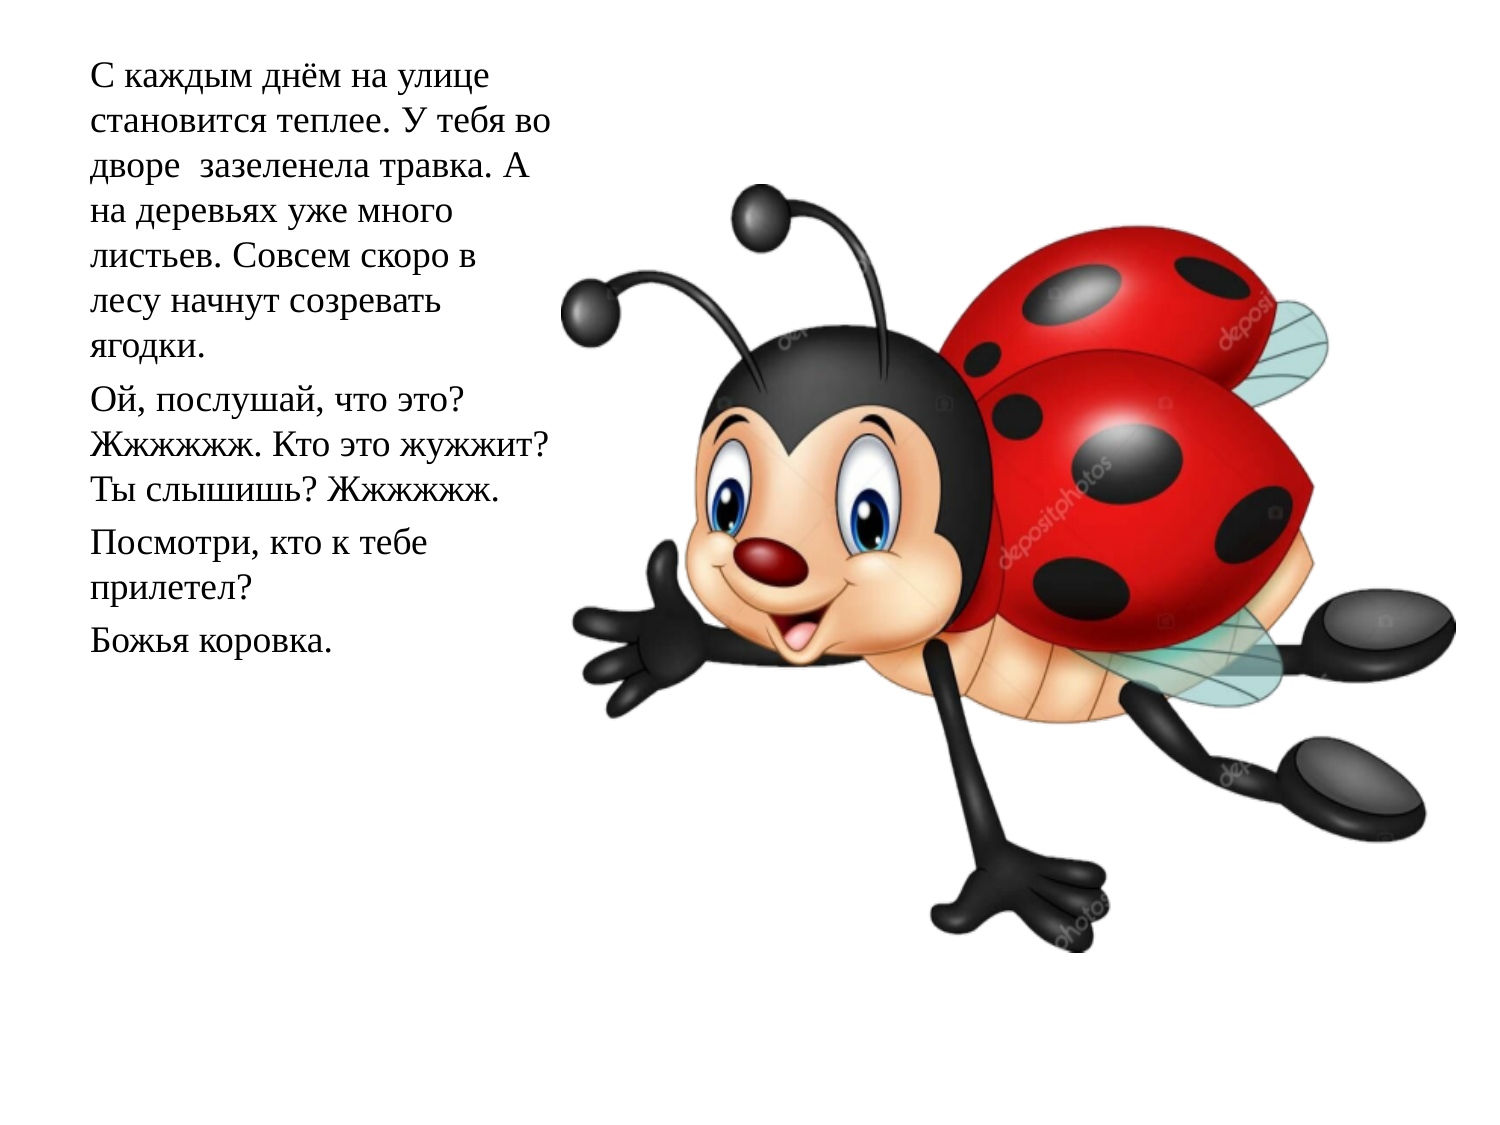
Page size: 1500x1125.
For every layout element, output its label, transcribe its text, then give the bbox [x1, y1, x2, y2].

list С каждым днём на улице становится теплее. У тебя во дворе зазеленела травка. А на деревьях уже много листьев. Совсем скоро в лесу начнут созревать ягодки. Ой, послушай, что это? Жжжжжж. Кто это жужжит? Ты слышишь? Жжжжжж. Посмотри, кто к тебе прилетел? Божья коровка. [75, 42, 569, 1005]
picture [561, 184, 1456, 953]
